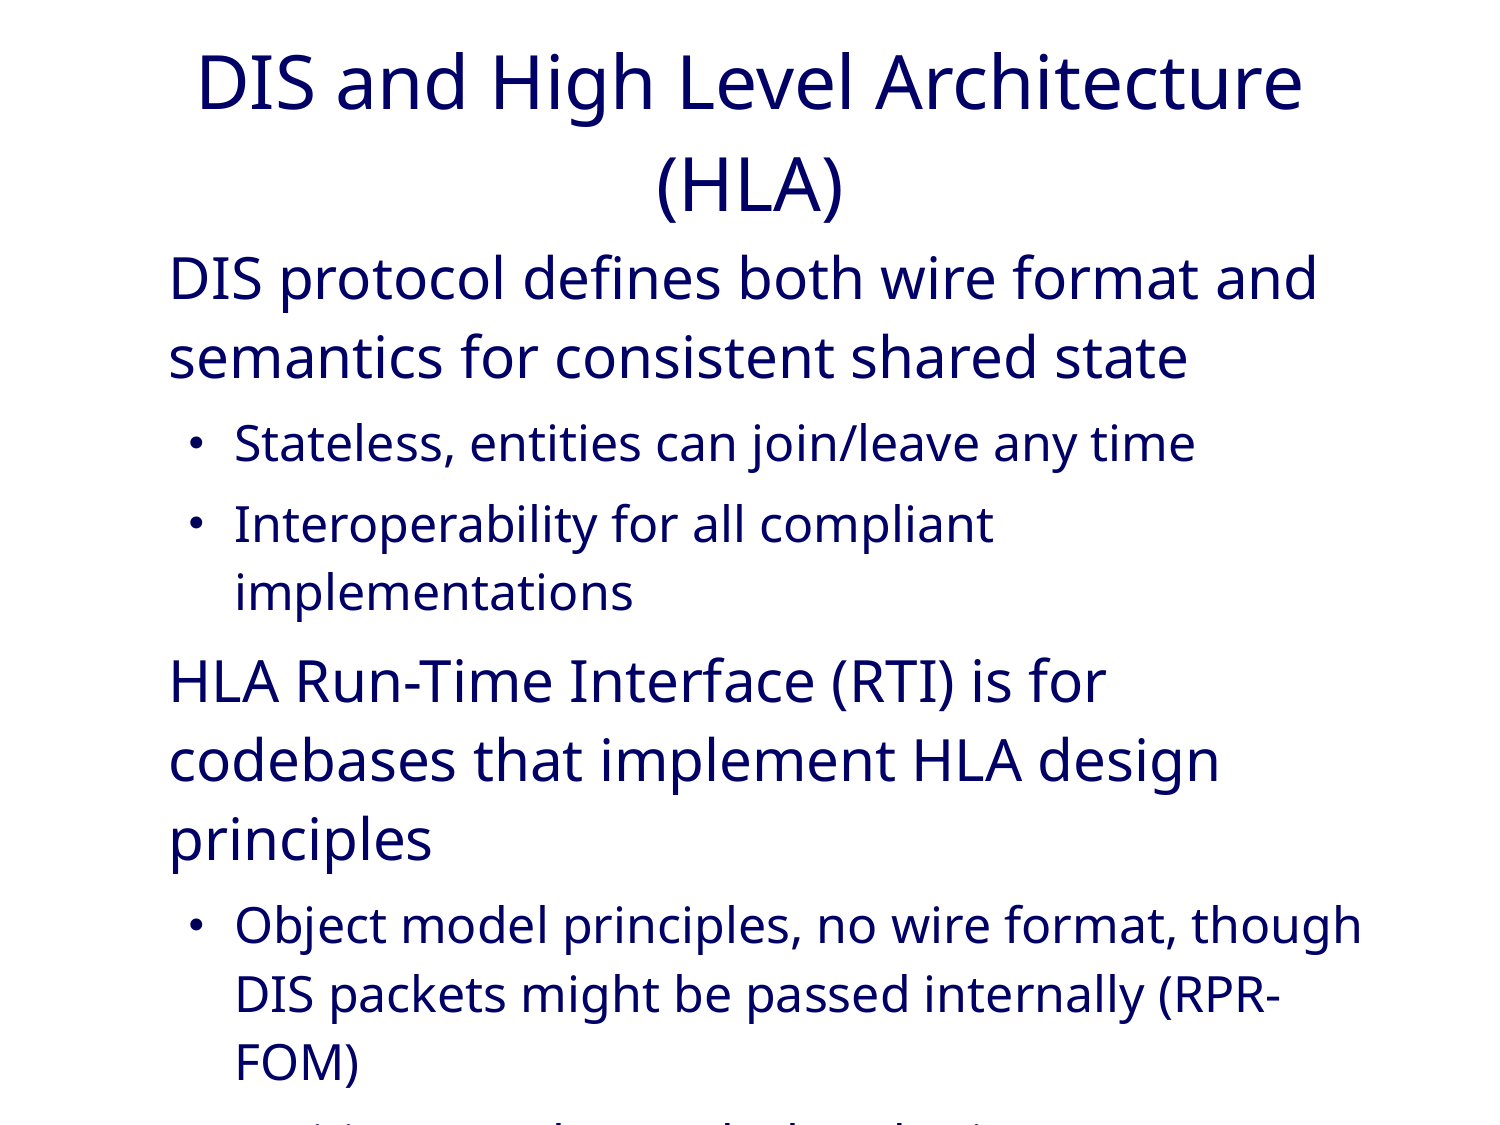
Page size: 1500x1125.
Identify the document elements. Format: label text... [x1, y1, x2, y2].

list DIS protocol defines both wire format and semantics for consistent shared state Stateless, entities can join/leave any time Interoperability for all compliant implementations HLA Run-Time Interface (RTI) is for codebases that implement HLA design principles Object model principles, no wire format, though DIS packets might be passed internally (RPR-FOM) Entities must be predeclared prior to start No interoperability guarantee for implementations Not an interoperability standard, usually proprietary [112, 237, 1388, 1030]
title DIS and High Level Architecture (HLA) [112, 44, 1388, 218]
